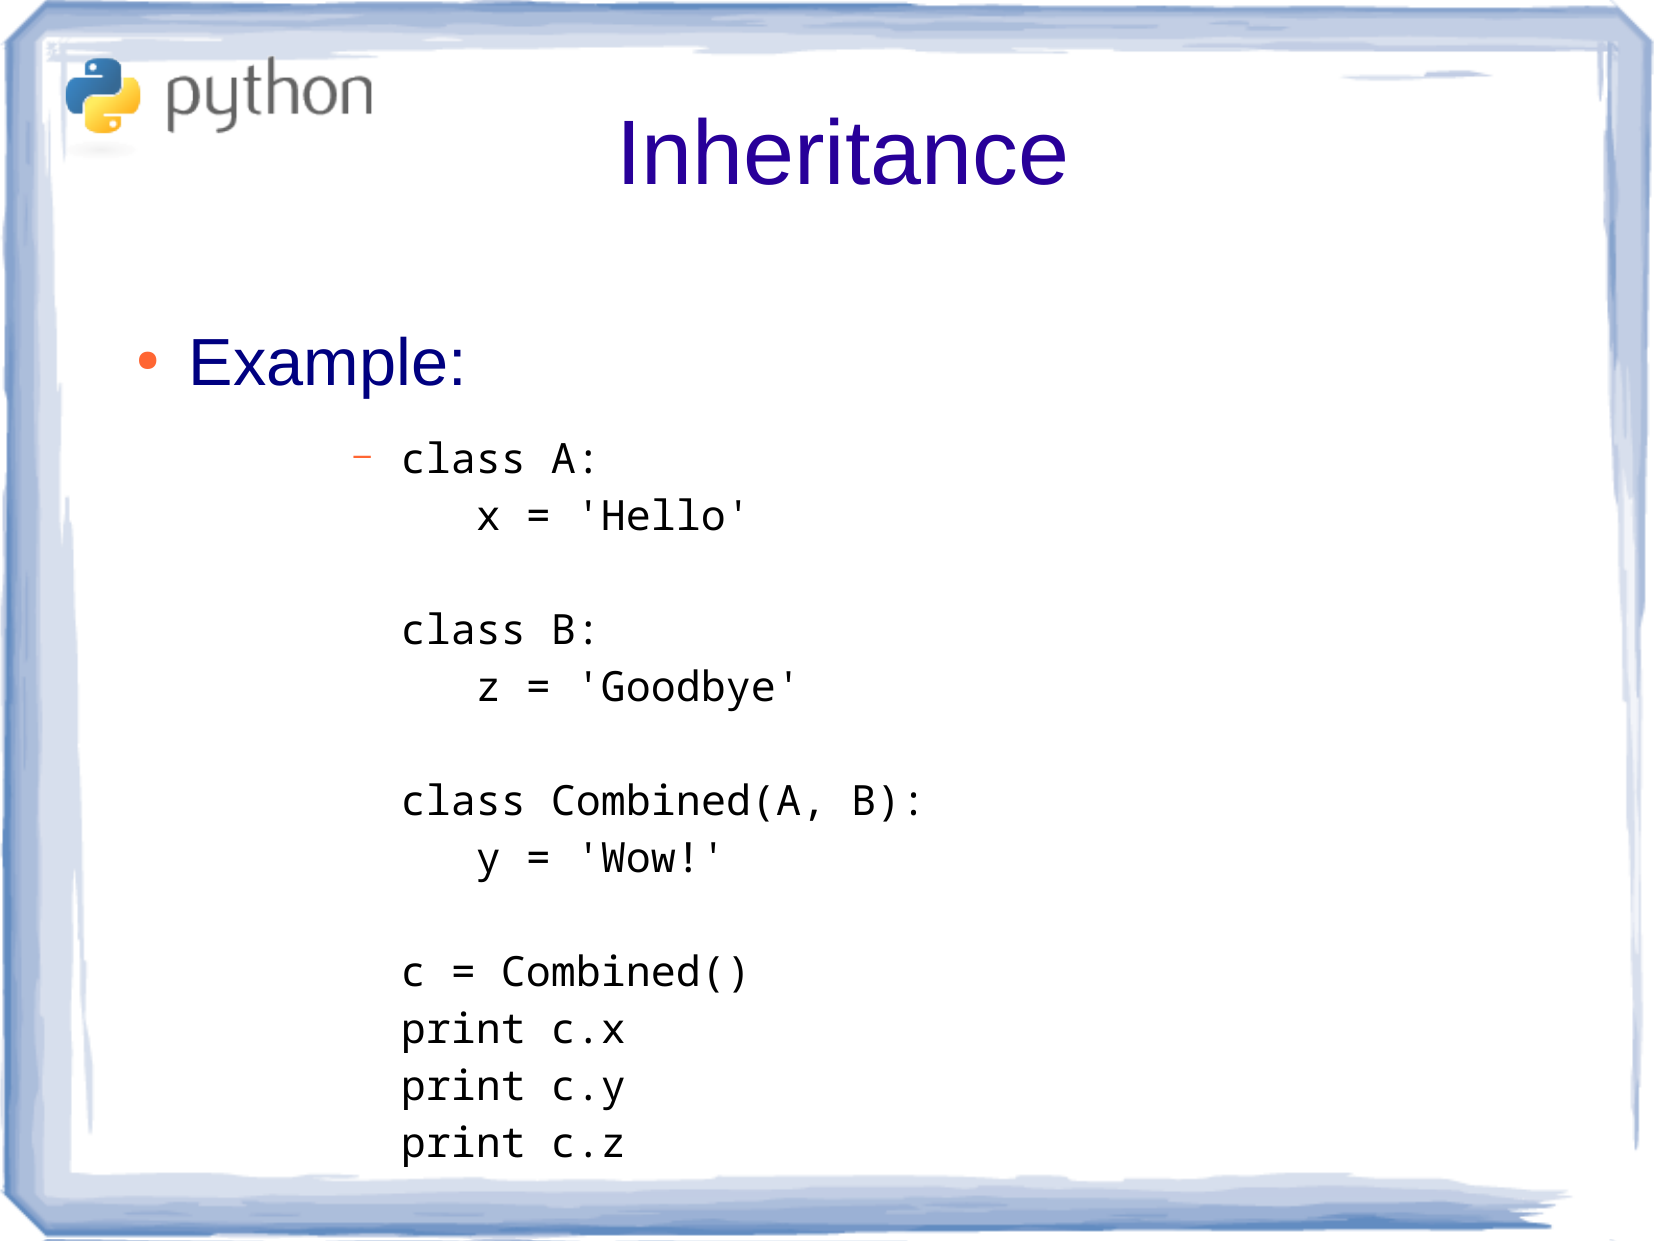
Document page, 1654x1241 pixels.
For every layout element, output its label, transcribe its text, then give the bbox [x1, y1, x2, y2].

list Example: class A: x = 'Hello' class B: z = 'Goodbye' class Combined(A, B): y = 'Wow!' c = Combined() print c.x print c.y print c.z [118, 324, 1571, 1067]
picture [0, 0, 1654, 1241]
title Inheritance [82, 49, 1571, 257]
